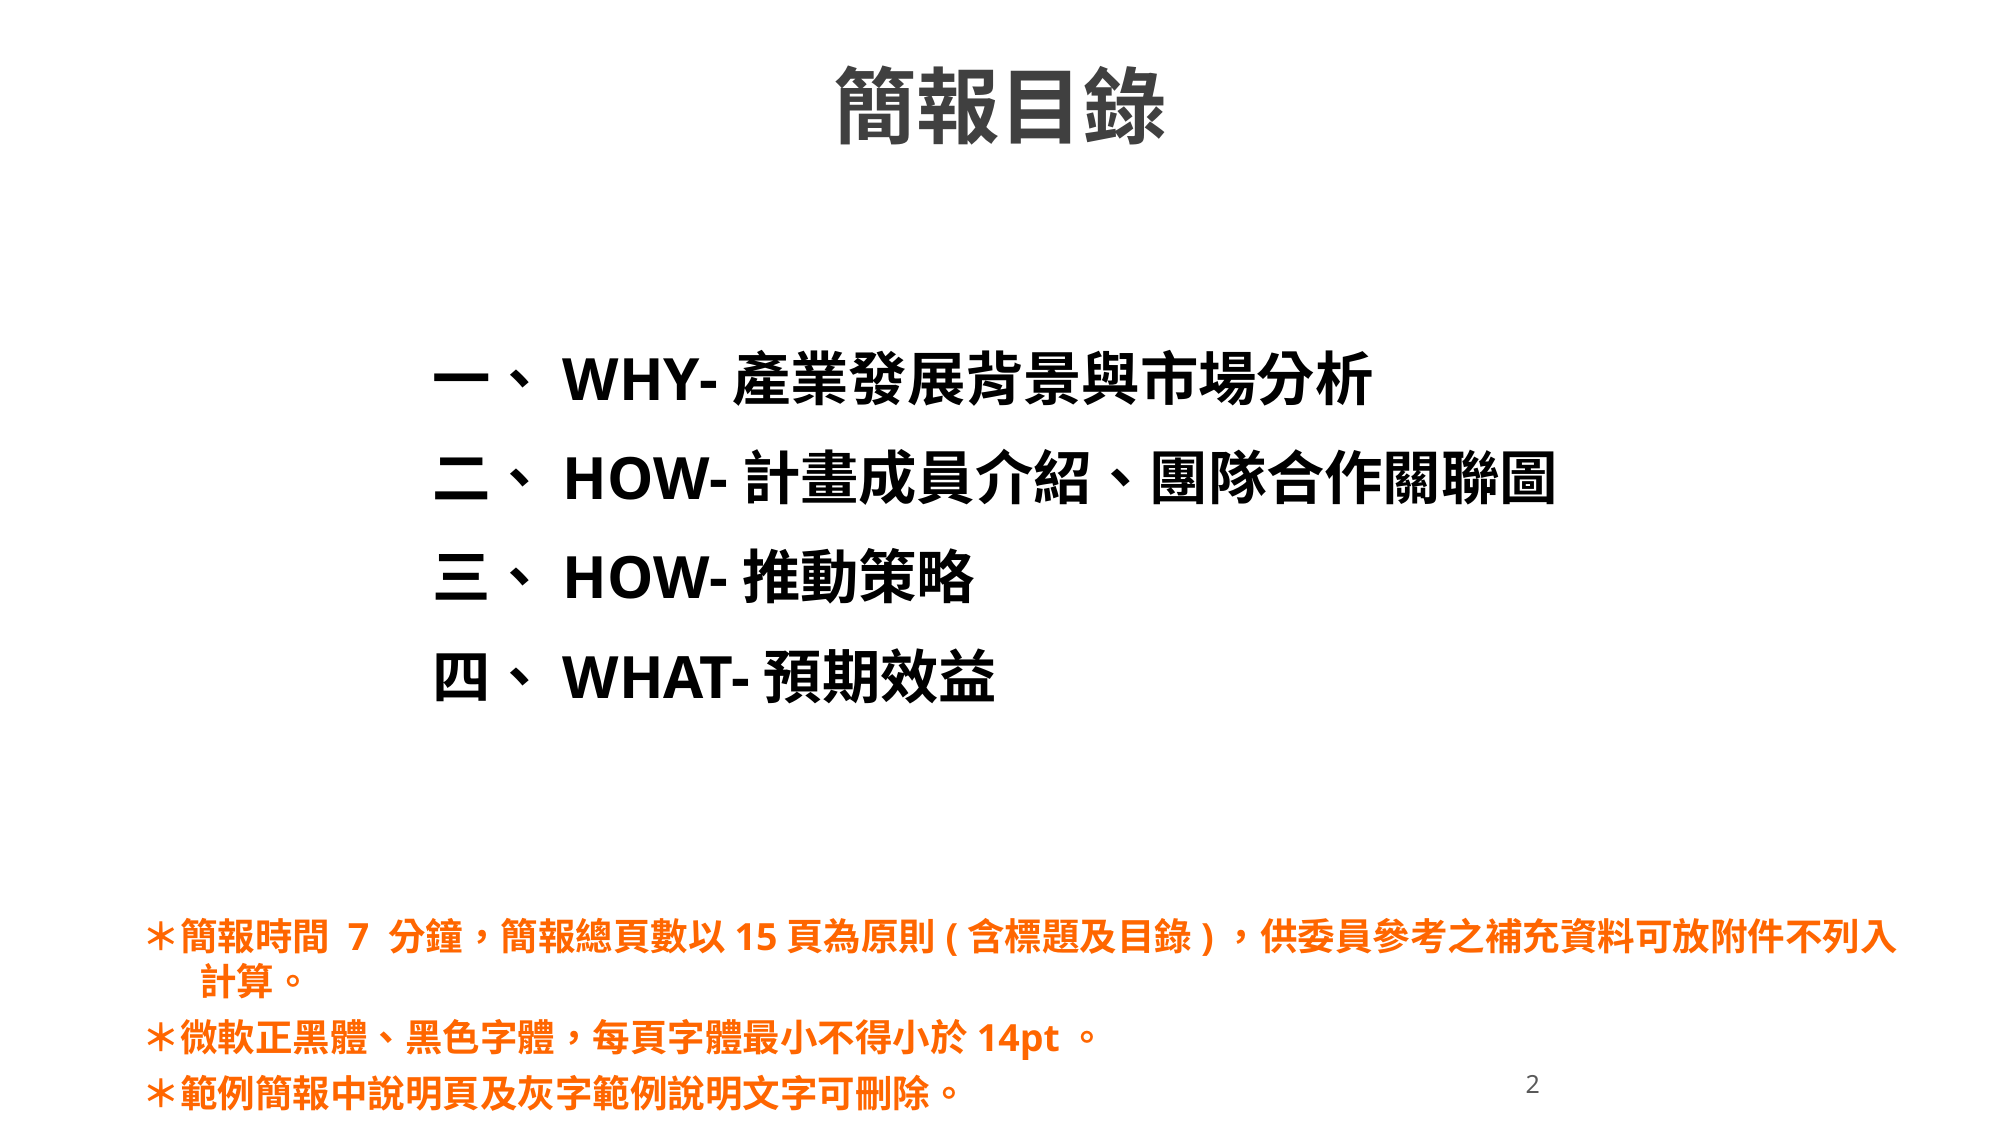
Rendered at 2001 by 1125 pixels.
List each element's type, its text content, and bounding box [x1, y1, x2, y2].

title 簡報目錄 [99, 56, 1900, 166]
text_box 一、WHY-產業發展背景與市場分析 二、HOW-計畫成員介紹、團隊合作關聯圖 三、HOW-推動策略 四、WHAT-預期效益 [399, 334, 1641, 835]
text_box 1 [1510, 1061, 1961, 1097]
text_box ＊簡報時間 7 分鐘，簡報總頁數以15頁為原則(含標題及目錄)，供委員參考之補充資料可放附件不列入計算。 ＊微軟正黑體、黑色字體，每頁字體最小不得小於14pt。 ＊範例簡報中說明頁及灰字範例說明文字可刪除。 [128, 906, 1928, 1122]
